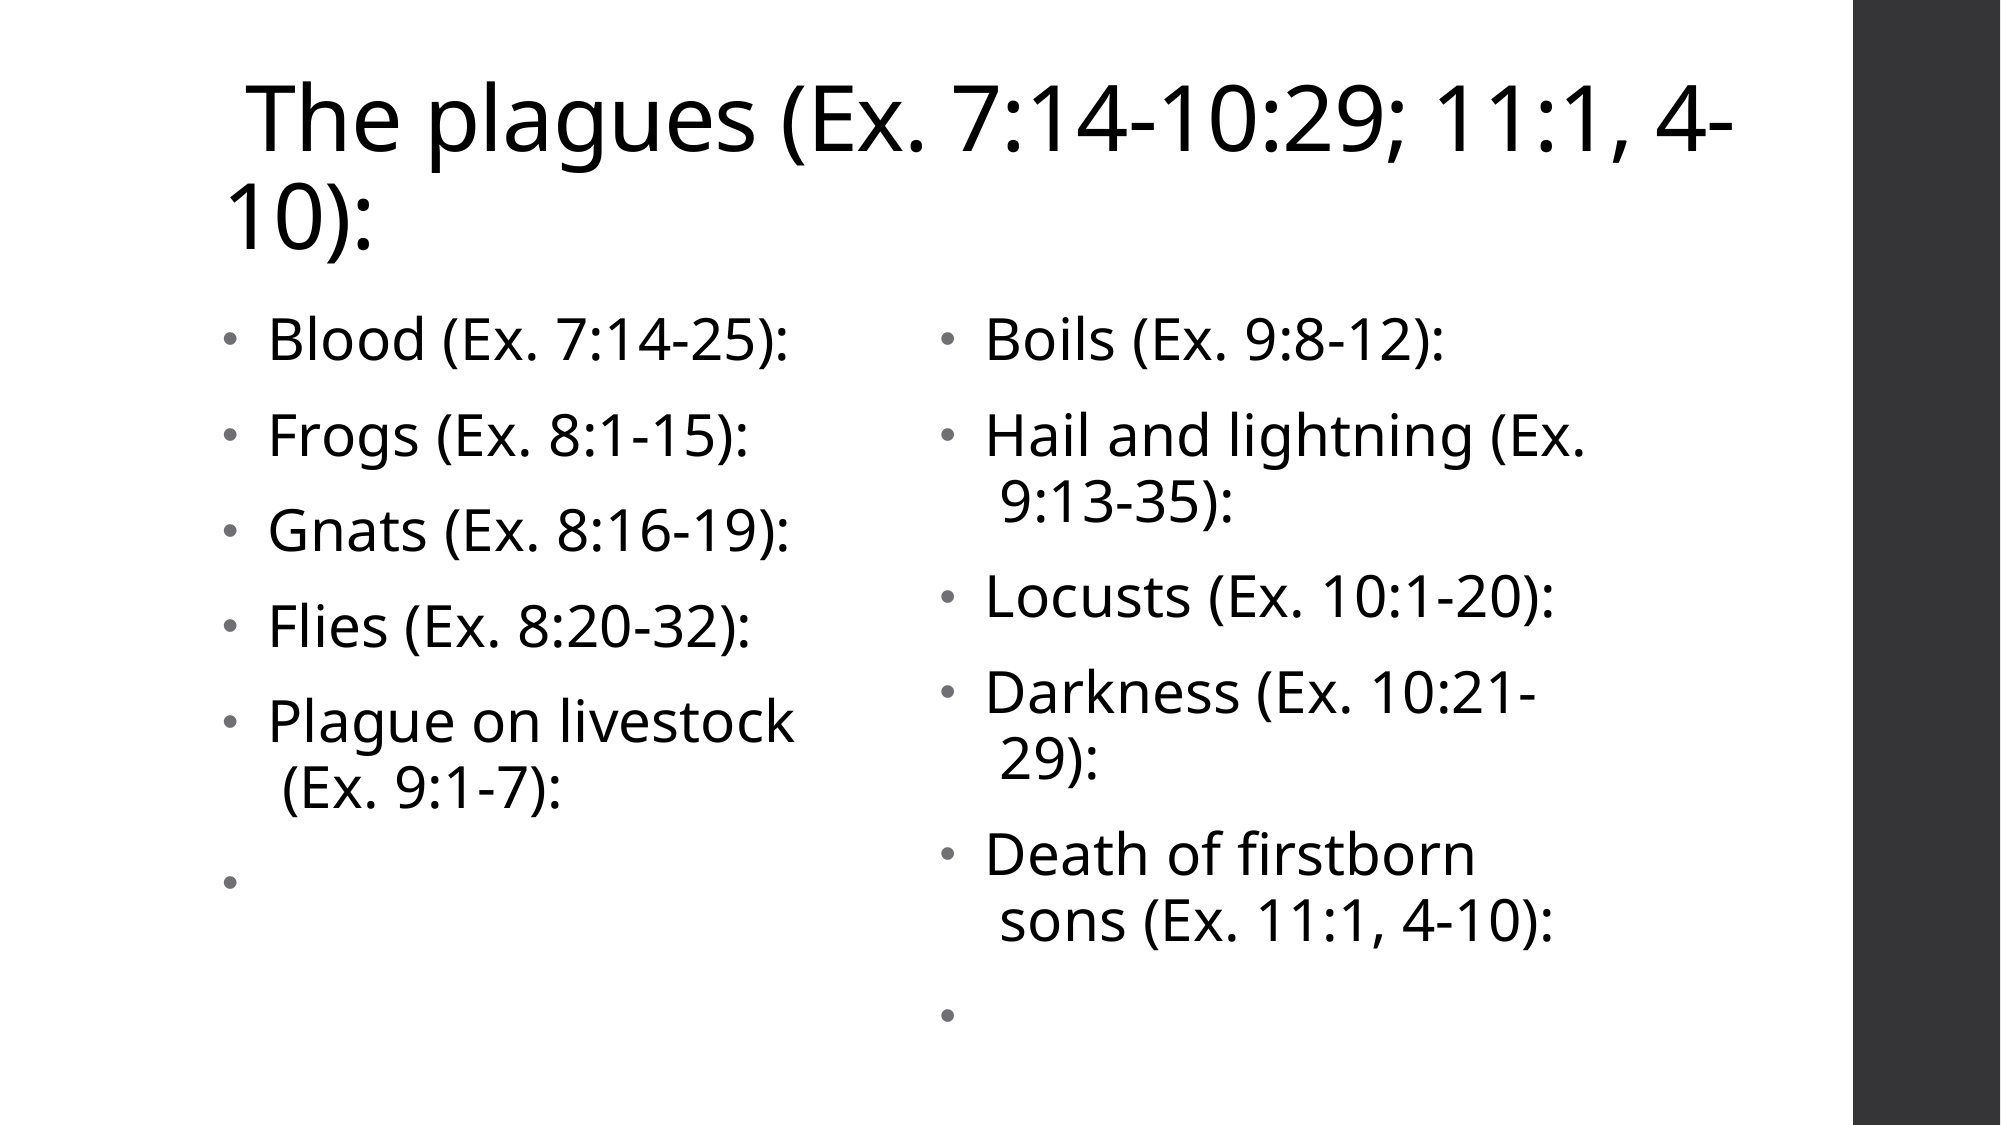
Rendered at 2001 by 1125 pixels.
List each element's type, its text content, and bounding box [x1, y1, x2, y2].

list Blood (Ex. 7:14-25): Frogs (Ex. 8:1-15): Gnats (Ex. 8:16-19): Flies (Ex. 8:20-32): Plague on livestock (Ex. 9:1-7): [207, 299, 900, 1014]
list Boils (Ex. 9:8-12): Hail and lightning (Ex. 9:13-35): Locusts (Ex. 10:1-20): Darkness (Ex. 10:21-29): Death of firstborn sons (Ex. 11:1, 4-10): [924, 299, 1617, 1014]
title The plagues (Ex. 7:14-10:29; 11:1, 4-10): [206, 60, 1797, 278]
